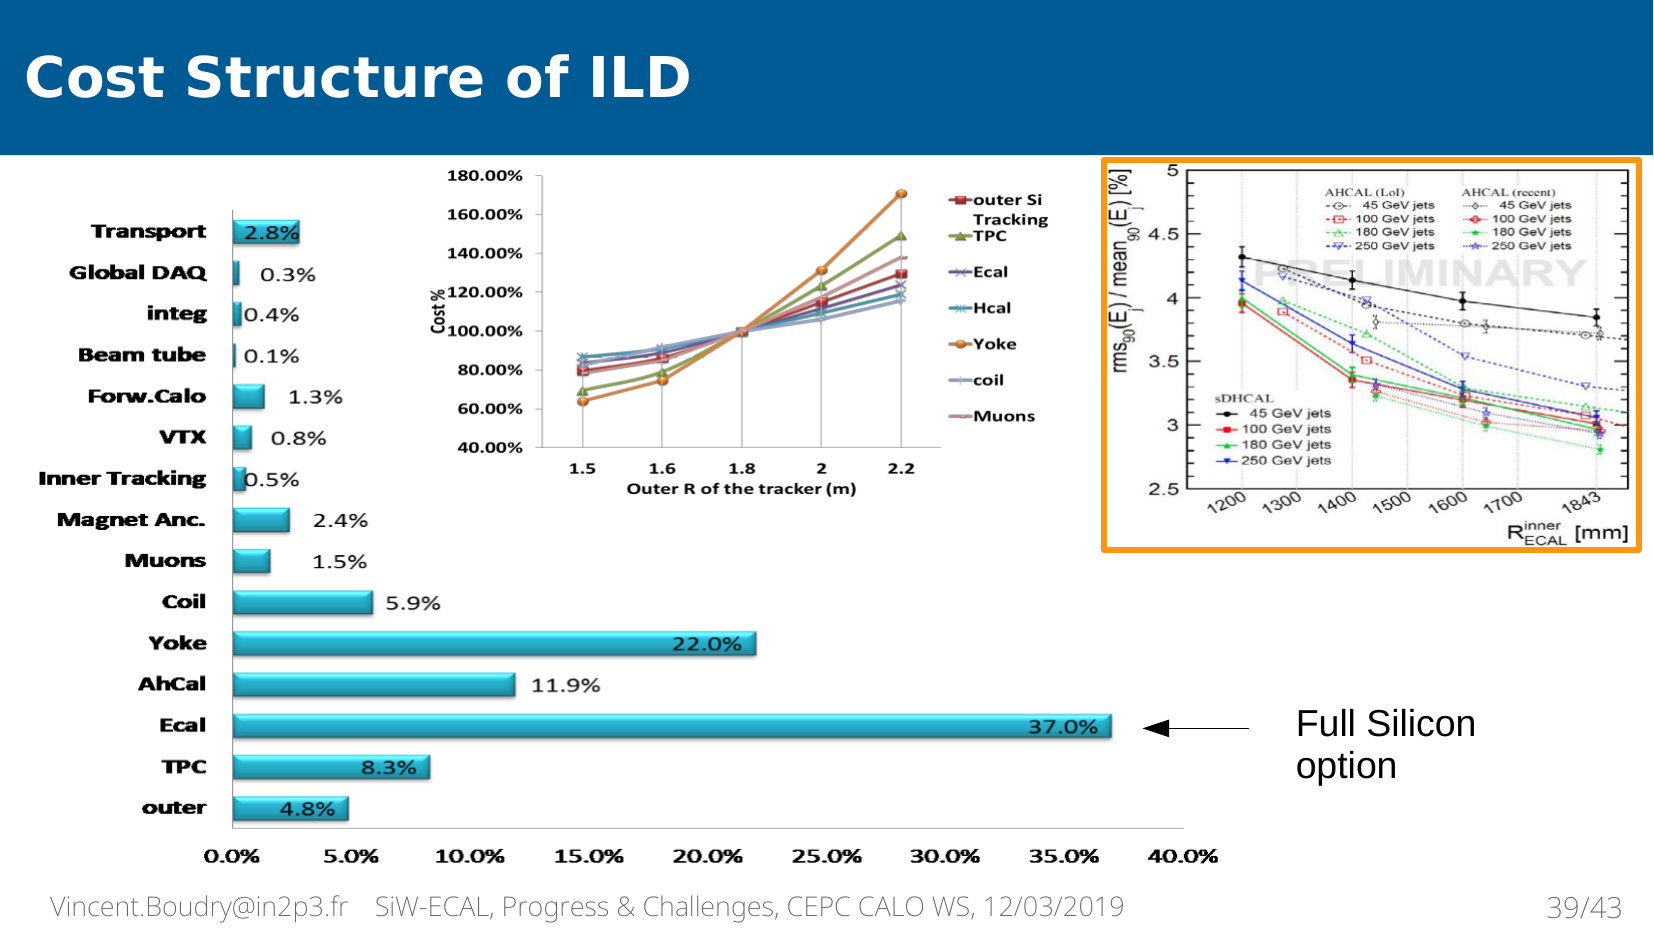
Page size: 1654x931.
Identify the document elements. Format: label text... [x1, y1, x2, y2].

picture [25, 164, 1240, 878]
title Cost Structure of ILD [24, 12, 1635, 143]
picture [1106, 162, 1636, 547]
text_box Full Silicon option [1281, 694, 1492, 811]
